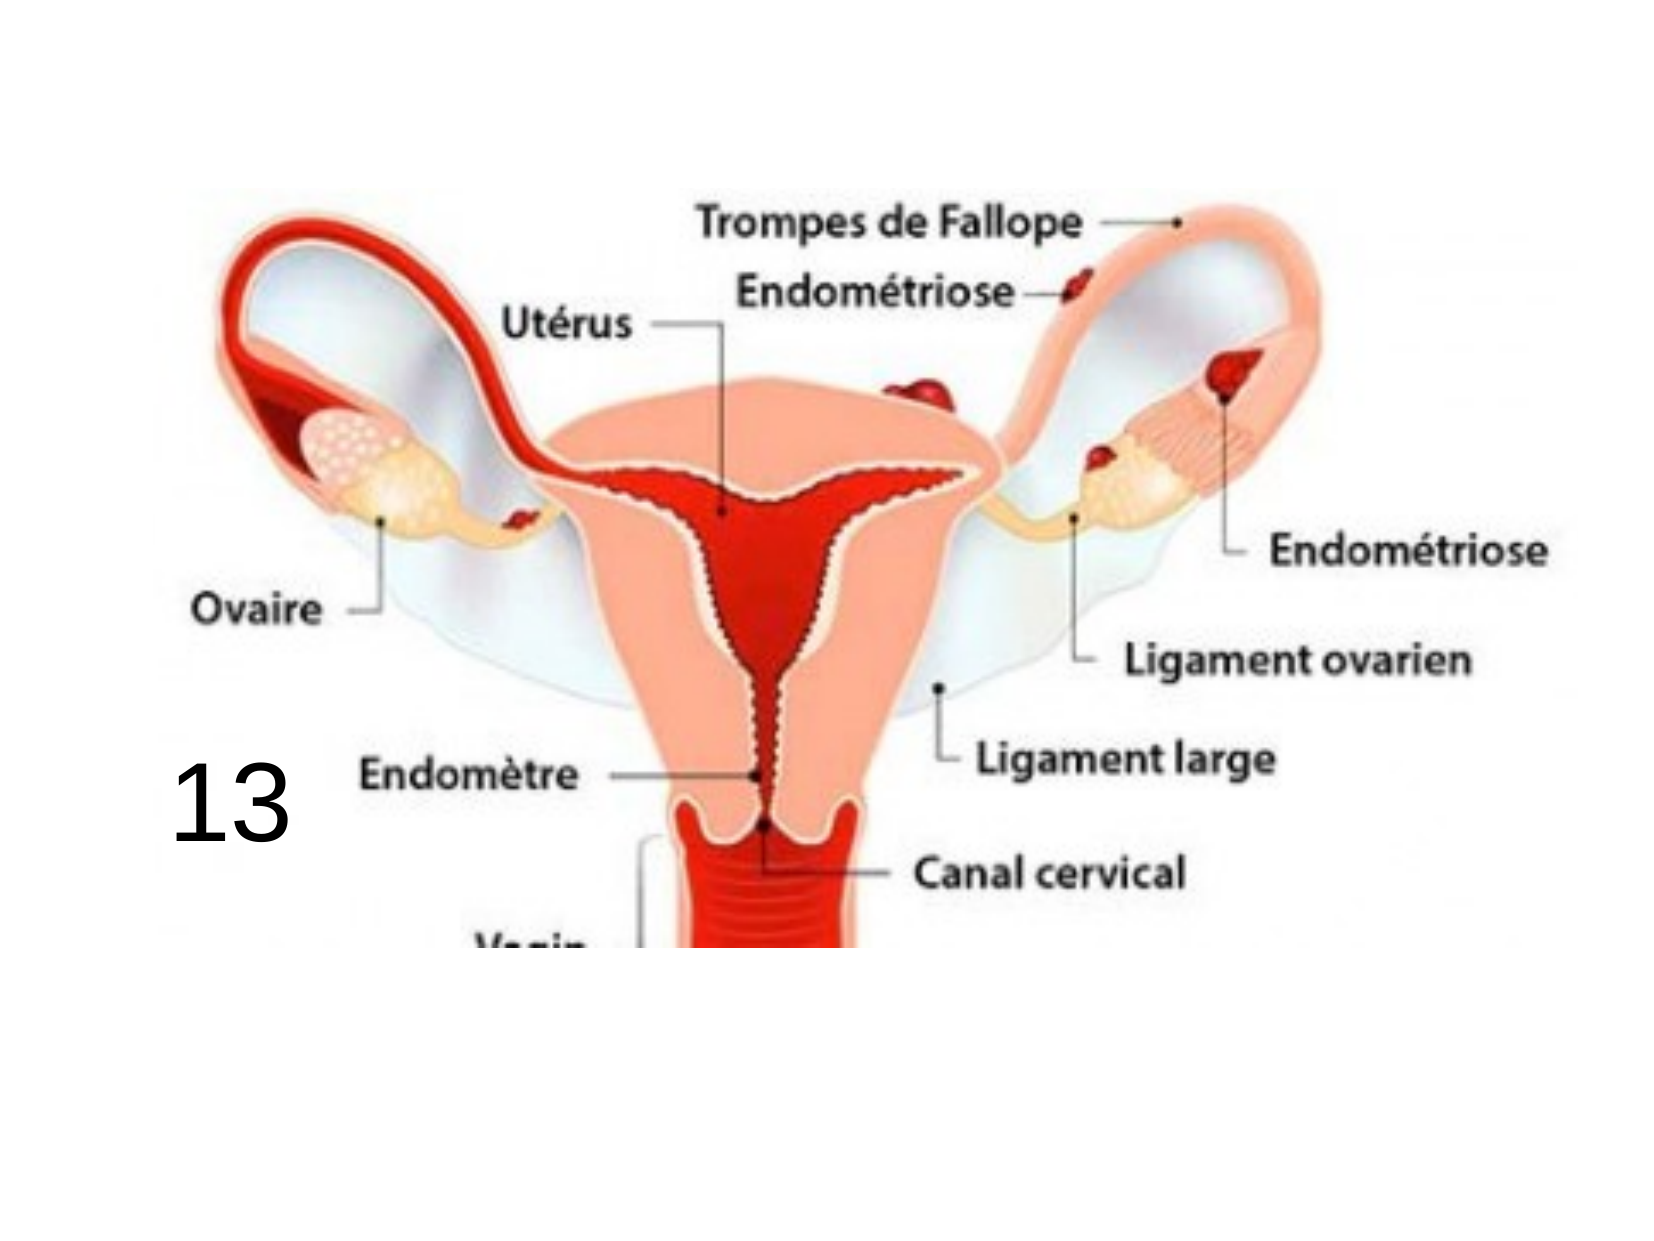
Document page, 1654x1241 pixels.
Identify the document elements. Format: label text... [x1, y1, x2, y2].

picture [153, 188, 1578, 948]
text_box 13 [153, 732, 355, 873]
